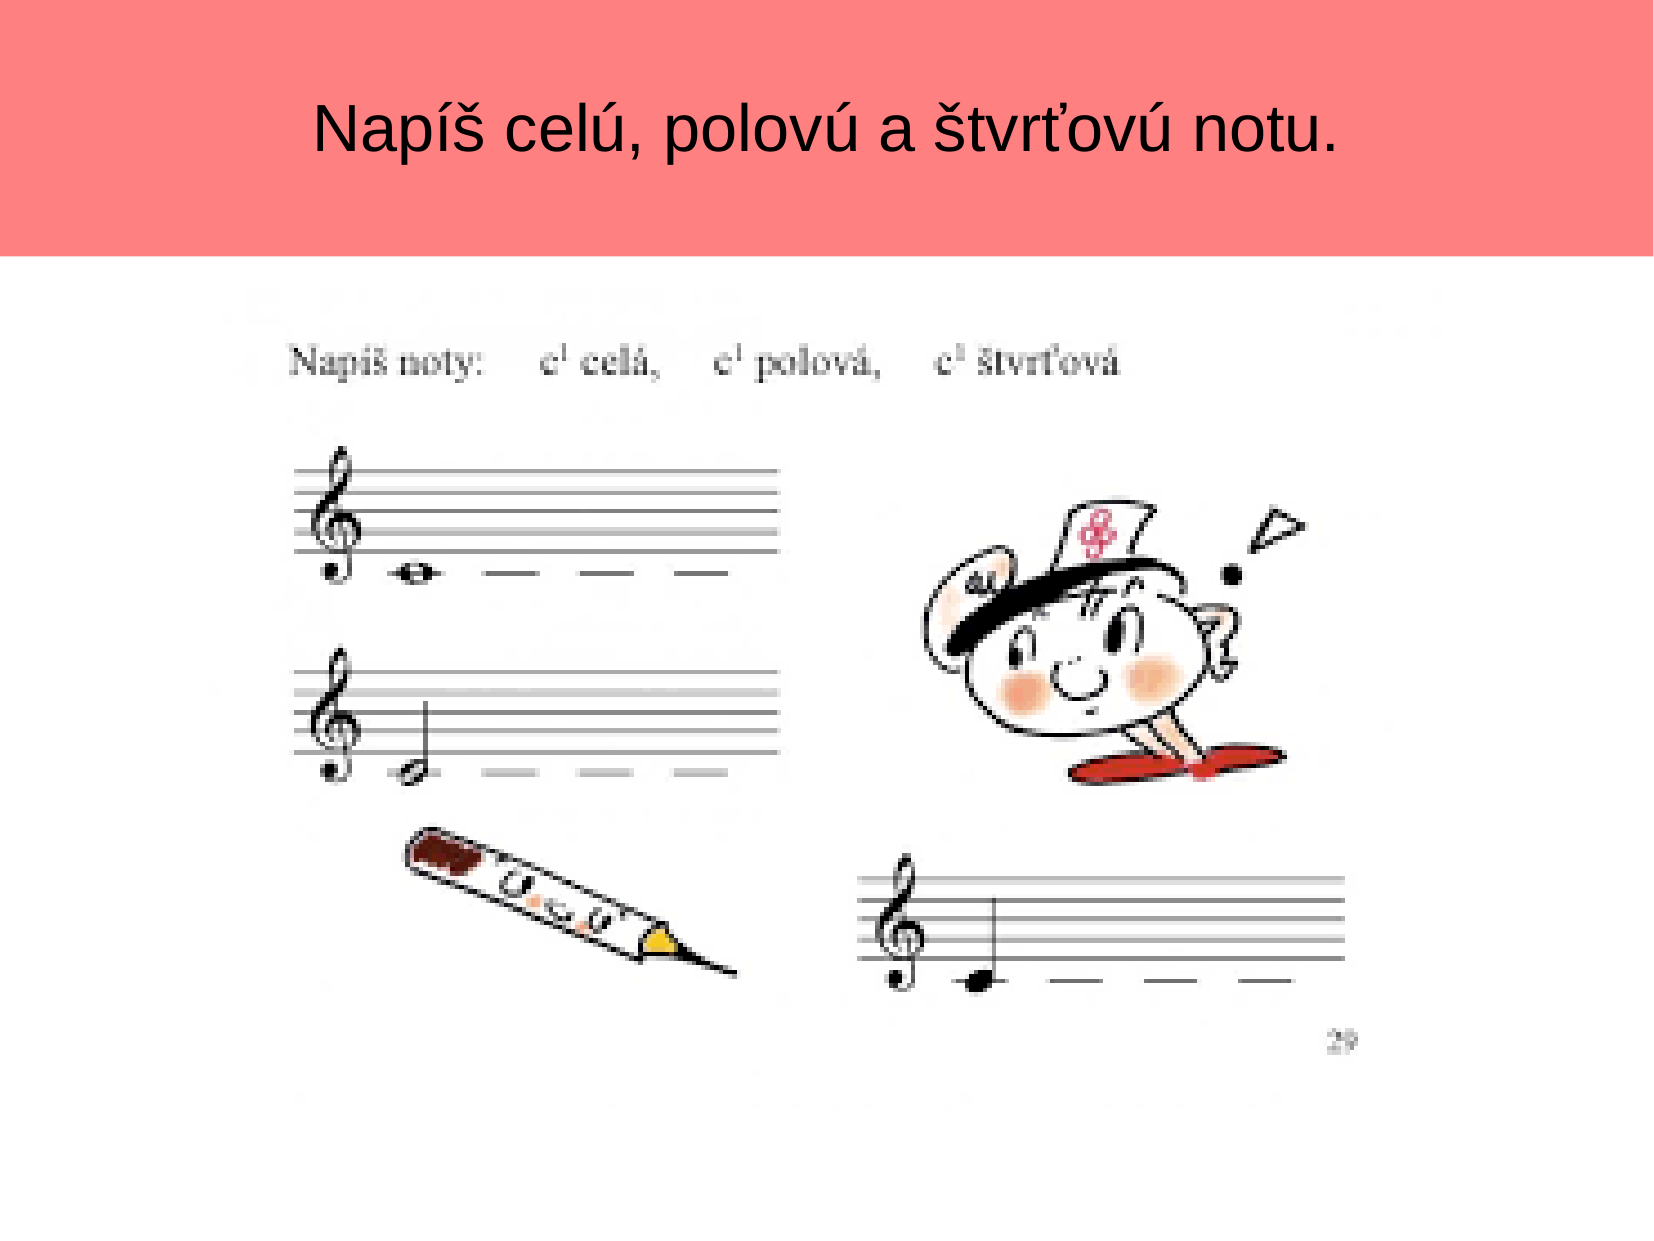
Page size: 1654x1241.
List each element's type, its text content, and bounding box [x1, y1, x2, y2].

picture [209, 290, 1444, 1109]
title Napíš celú, polovú a štvrťovú notu. [0, 0, 1654, 257]
